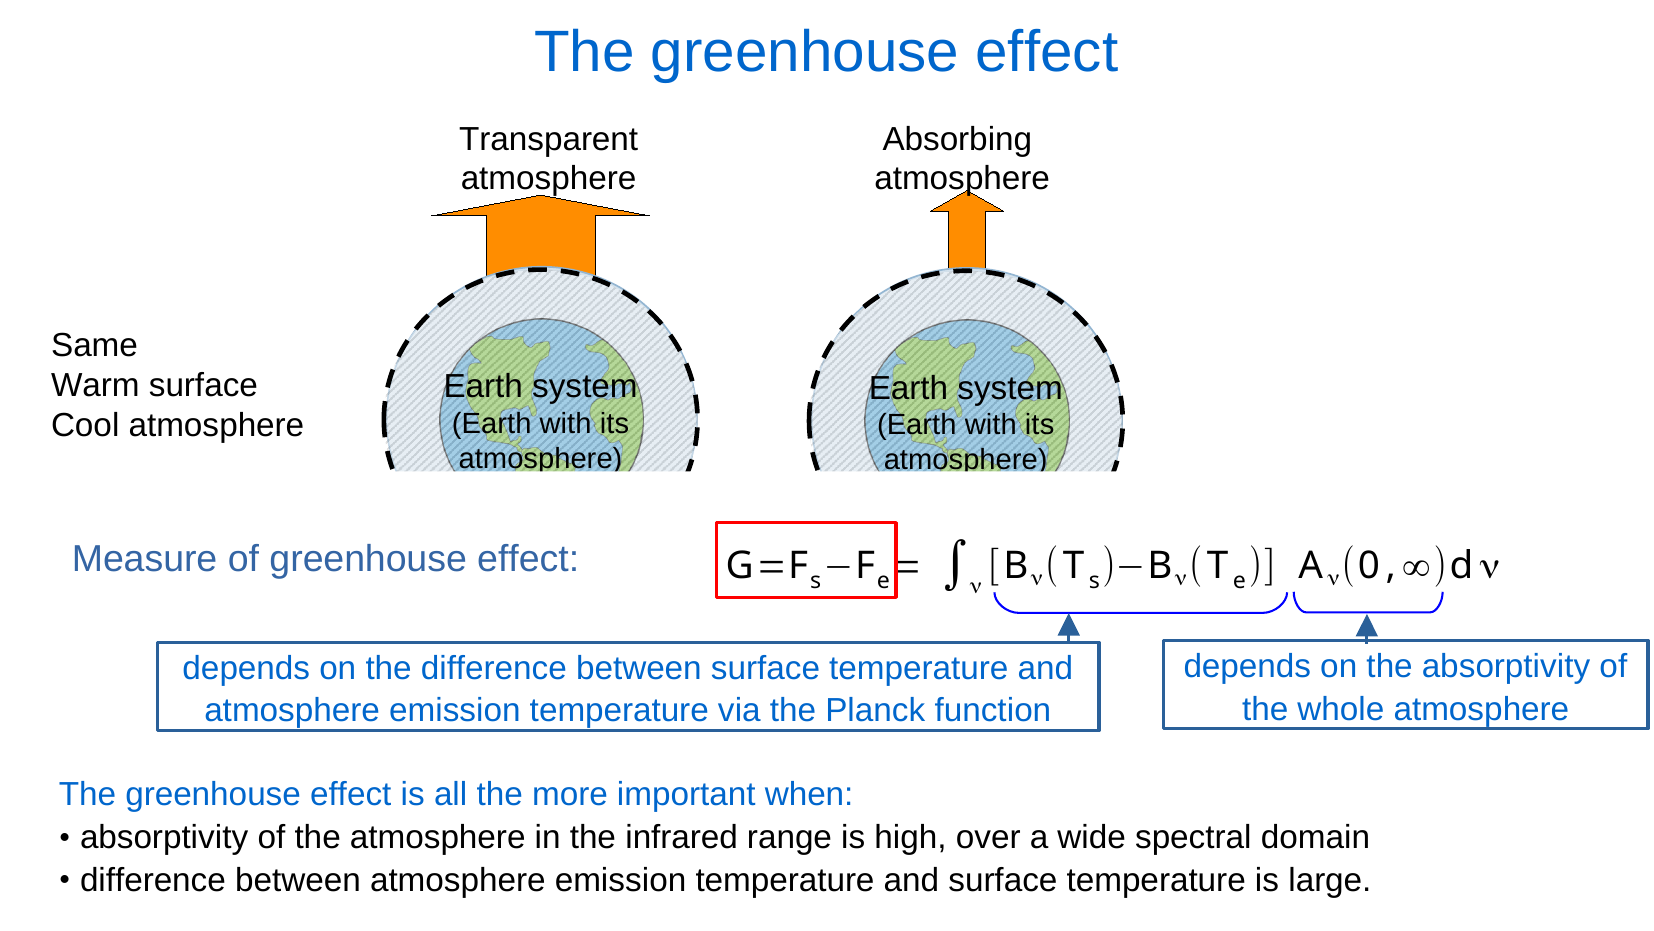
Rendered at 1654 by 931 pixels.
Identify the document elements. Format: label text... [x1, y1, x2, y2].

text_box Earth system (Earth with its atmosphere) [851, 358, 1081, 471]
text_box [718, 524, 894, 577]
text_box Transparent atmosphere [390, 109, 708, 205]
chart [898, 536, 1506, 596]
text_box depends on the absorptivity of the whole atmosphere [1163, 640, 1648, 729]
text_box The greenhouse effect is all the more important when: absorptivity of the atmosphere in the infrared range is high, over a wide spectral domain difference between atmosphere emission temperature and surface temperature is large. [44, 762, 1600, 906]
chart [719, 536, 894, 596]
text_box Earth system (Earth with its atmosphere) [426, 357, 655, 471]
text_box Measure of greenhouse effect: [57, 530, 622, 588]
text_box Same Warm surface Cool atmosphere [35, 316, 353, 451]
text_box Absorbing atmosphere [803, 109, 1121, 205]
text_box The greenhouse effect [0, 11, 1654, 92]
text_box [365, 205, 1145, 577]
text_box depends on the difference between surface temperature and atmosphere emission temperature via the Planck function [157, 642, 1100, 731]
